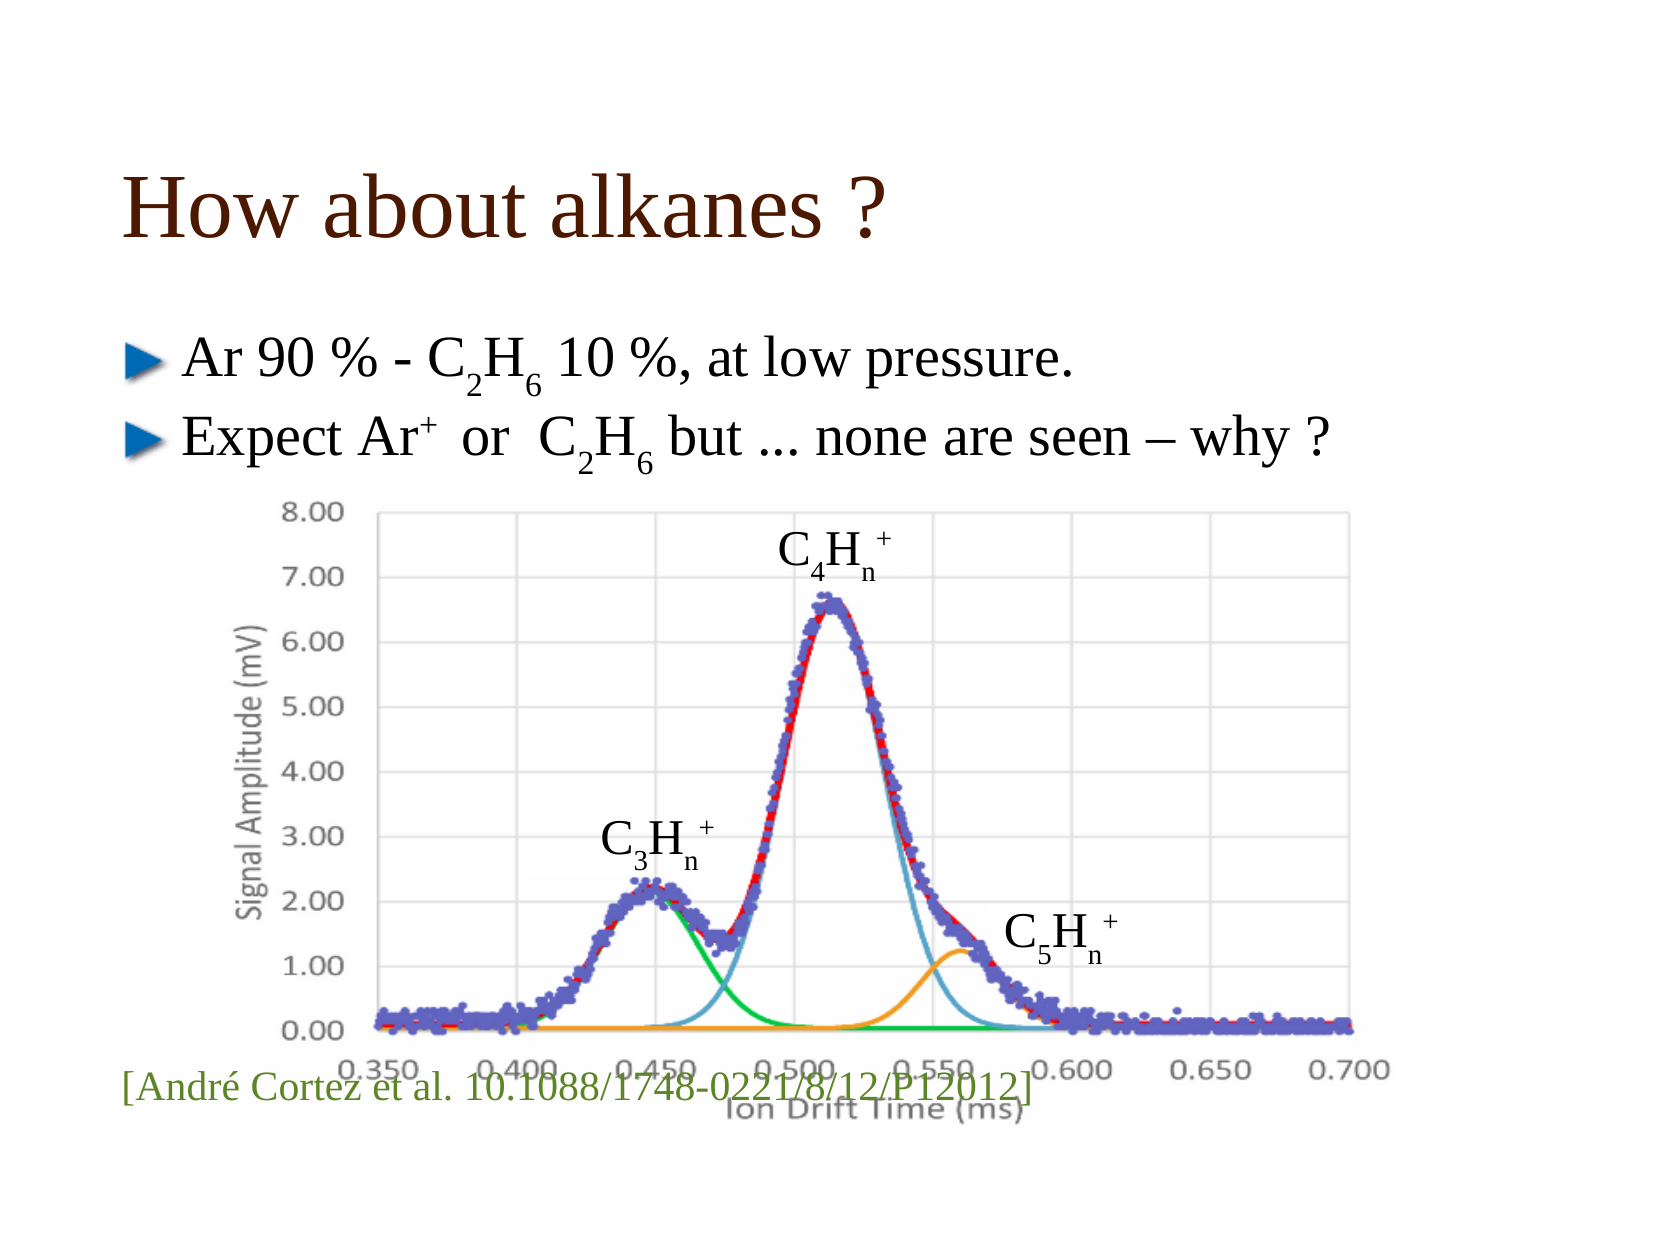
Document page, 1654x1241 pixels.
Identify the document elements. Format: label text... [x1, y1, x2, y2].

title How about alkanes ? [121, 102, 1534, 311]
text_box C3Hn+ [600, 809, 716, 881]
text_box C4Hn+ [777, 520, 893, 592]
text_box C5Hn+ [1004, 903, 1119, 975]
list Ar 90 % - C2H6 10 %, at low pressure. Expect Ar+ or C2H6 but ... none are seen – why ? [André Cortez et al. 10.1088/1748-0221/8/12/P12012] [121, 324, 1534, 1176]
